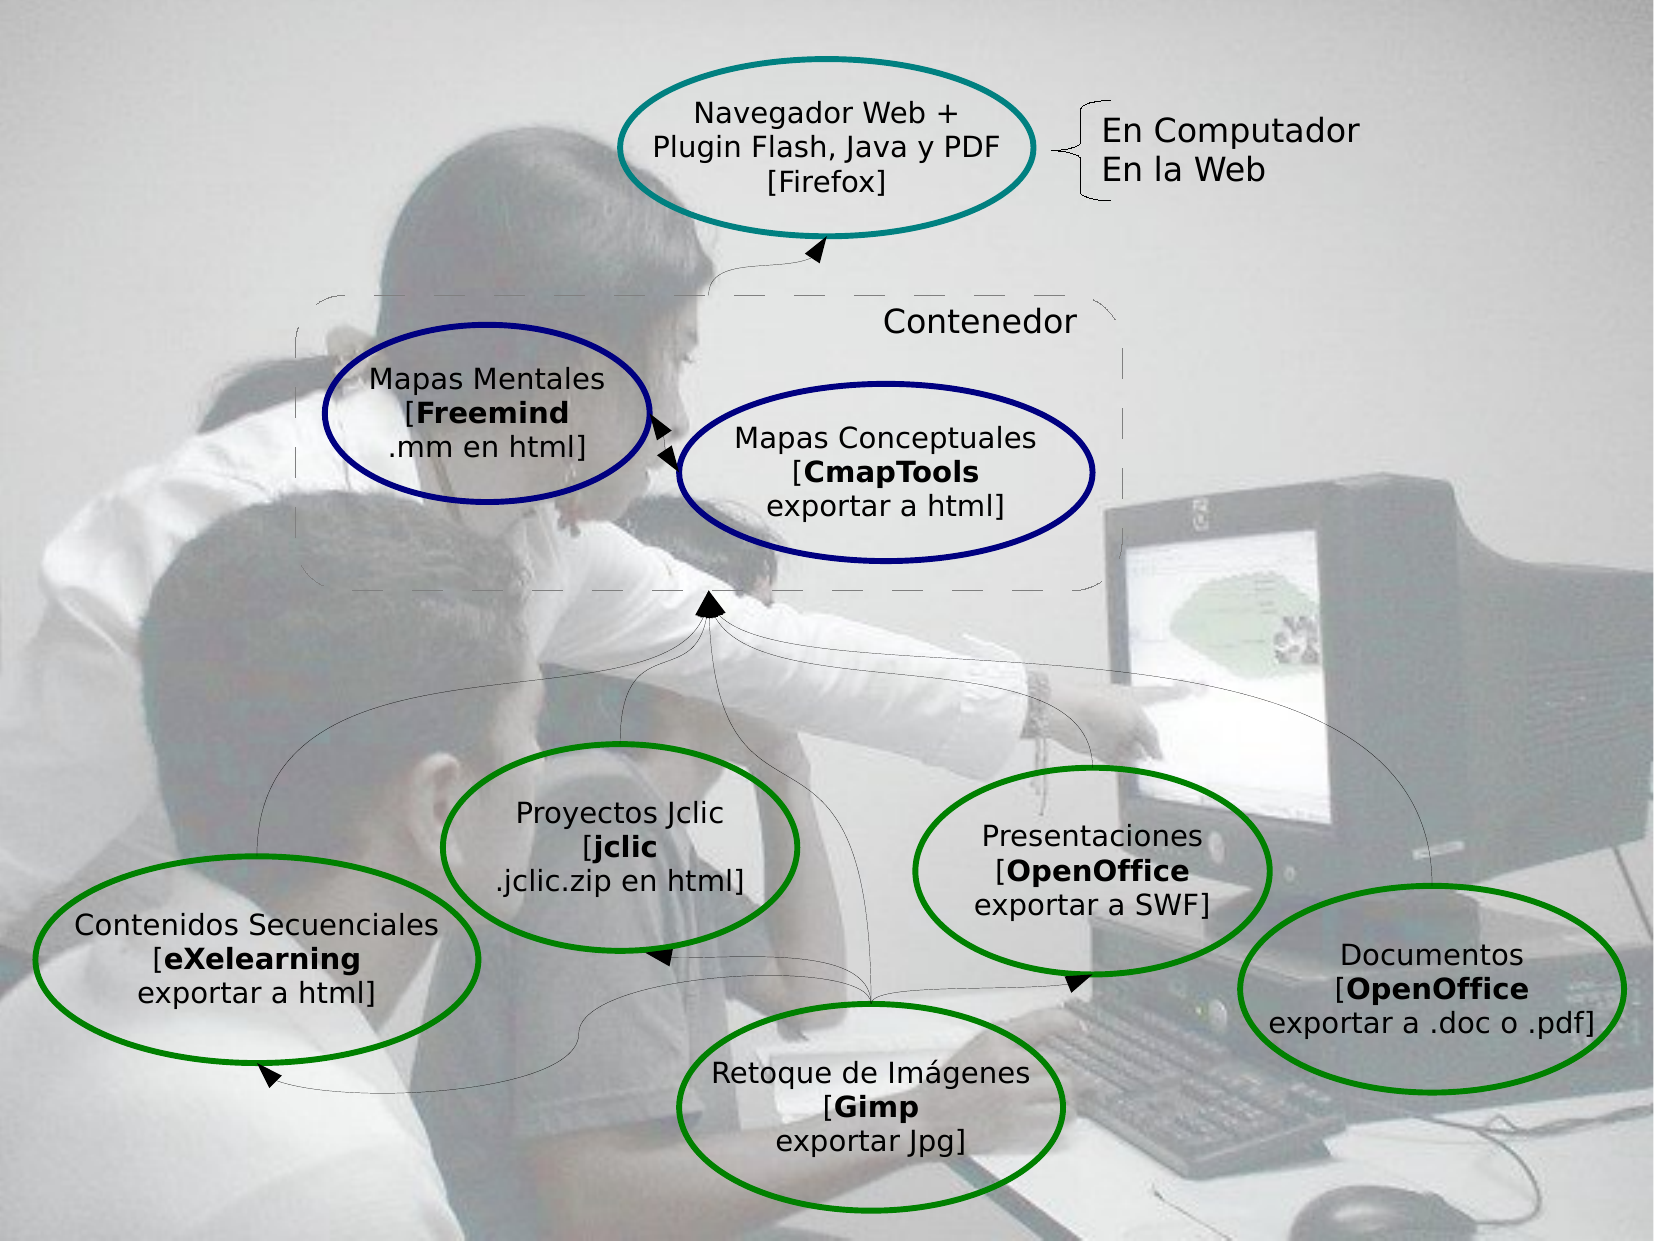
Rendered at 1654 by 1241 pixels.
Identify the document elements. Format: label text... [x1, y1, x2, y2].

text_box Proyectos Jclic [jclic .jclic.zip en html] [442, 744, 798, 951]
text_box Presentaciones [OpenOffice exportar a SWF] [915, 767, 1270, 975]
text_box Navegador Web + Plugin Flash, Java y PDF [Firefox] [620, 59, 1034, 237]
picture [0, 0, 1654, 1241]
text_box Retoque de Imágenes [Gimp exportar Jpg] [679, 1003, 1064, 1211]
text_box Mapas Conceptuales [CmapTools exportar a html] [679, 383, 1093, 562]
text_box En Computador En la Web [1051, 100, 1111, 201]
text_box Mapas Mentales [Freemind .mm en html] [324, 324, 650, 503]
text_box Contenidos Secuenciales [eXelearning exportar a html] [35, 856, 479, 1064]
text_box Documentos [OpenOffice exportar a .doc o .pdf] [1240, 885, 1625, 1093]
text_box Contenedor [868, 295, 1090, 349]
